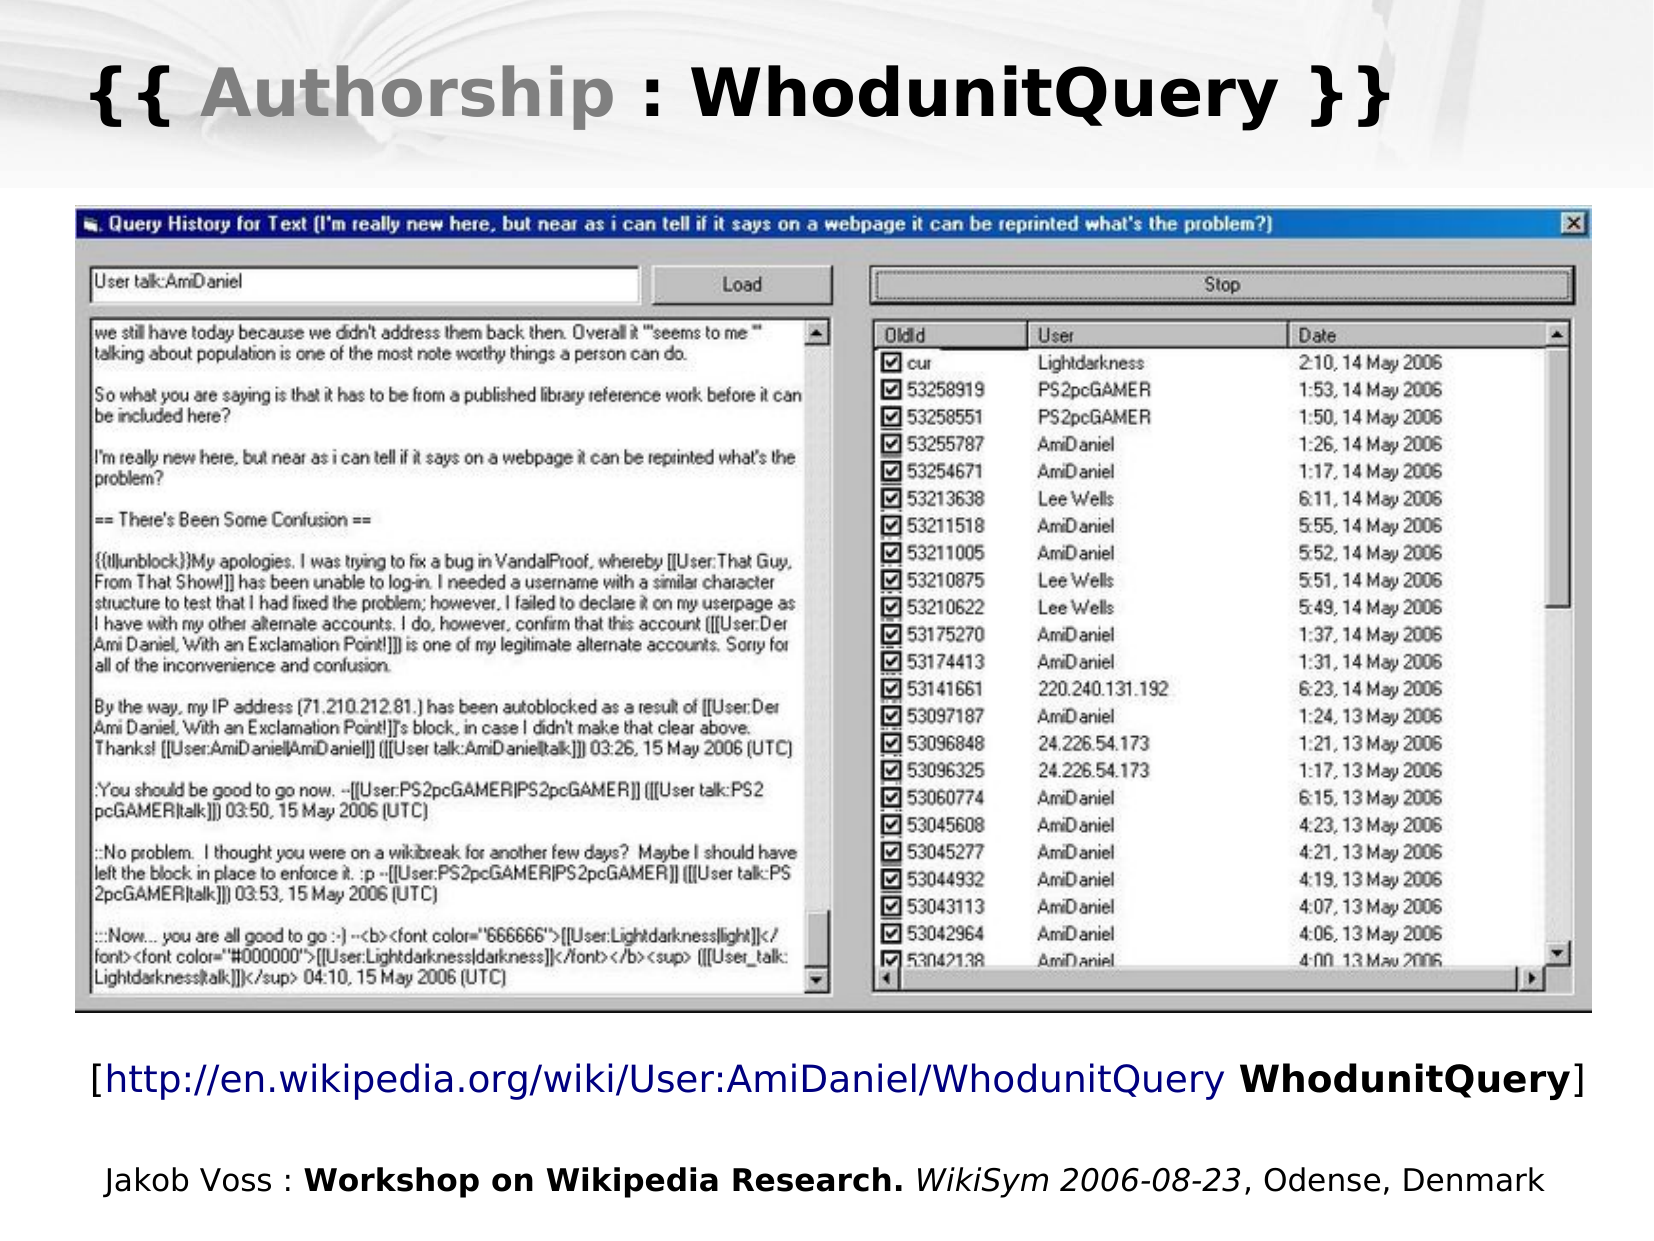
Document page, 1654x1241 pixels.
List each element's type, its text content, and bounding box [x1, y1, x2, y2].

text_box [http://en.wikipedia.org/wiki/User:AmiDaniel/WhodunitQuery WhodunitQuery] [75, 1050, 1601, 1109]
picture [75, 205, 1592, 1013]
picture [0, 0, 1654, 188]
title {{ Authorship : WhodunitQuery }} [82, 37, 1571, 151]
